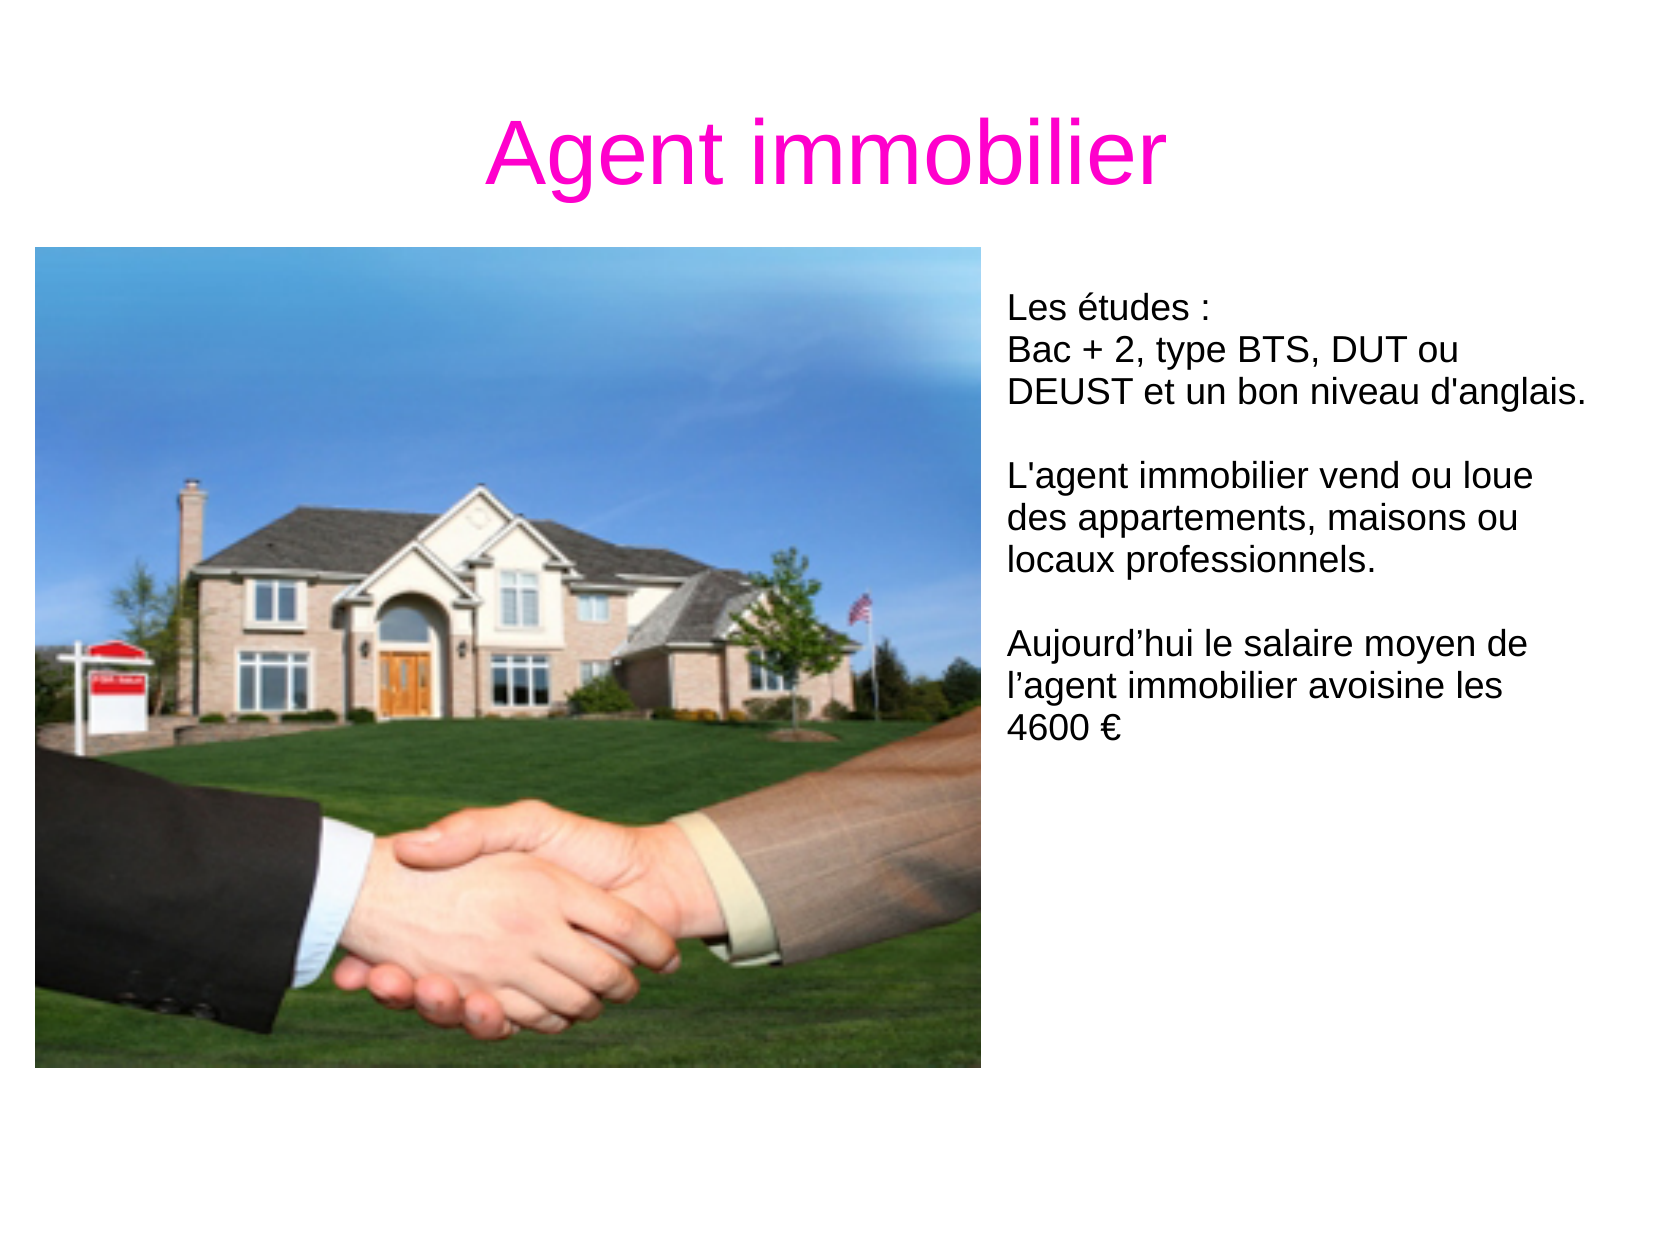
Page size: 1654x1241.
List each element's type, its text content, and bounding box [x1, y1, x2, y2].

text_box Les études : Bac + 2, type BTS, DUT ou DEUST et un bon niveau d'anglais. L'agent immobilier vend ou loue des appartements, maisons ou locaux professionnels. Aujourd’hui le salaire moyen de l’agent immobilier avoisine les 4600 € [992, 237, 1607, 1218]
title Agent immobilier [82, 49, 1571, 257]
picture [35, 247, 981, 1068]
